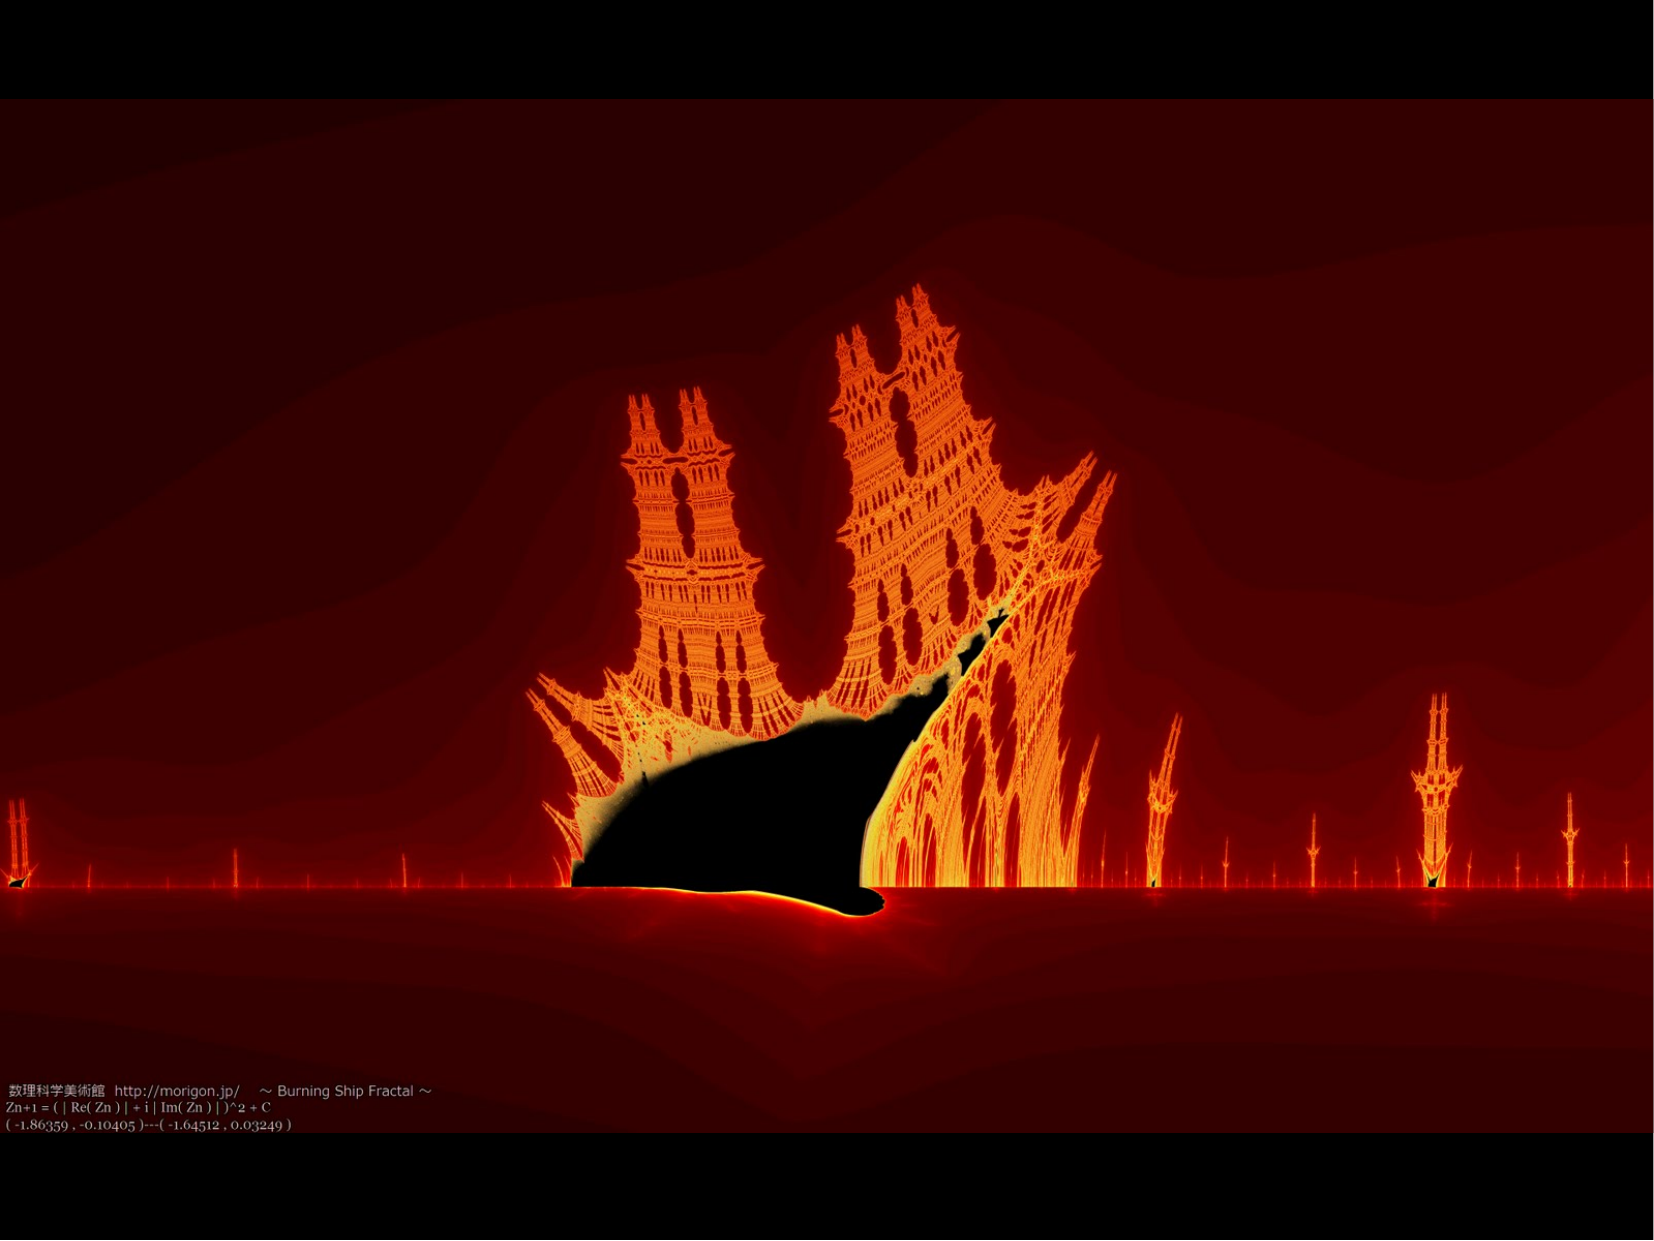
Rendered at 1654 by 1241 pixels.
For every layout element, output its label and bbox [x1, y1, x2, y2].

picture [0, 99, 1654, 1133]
